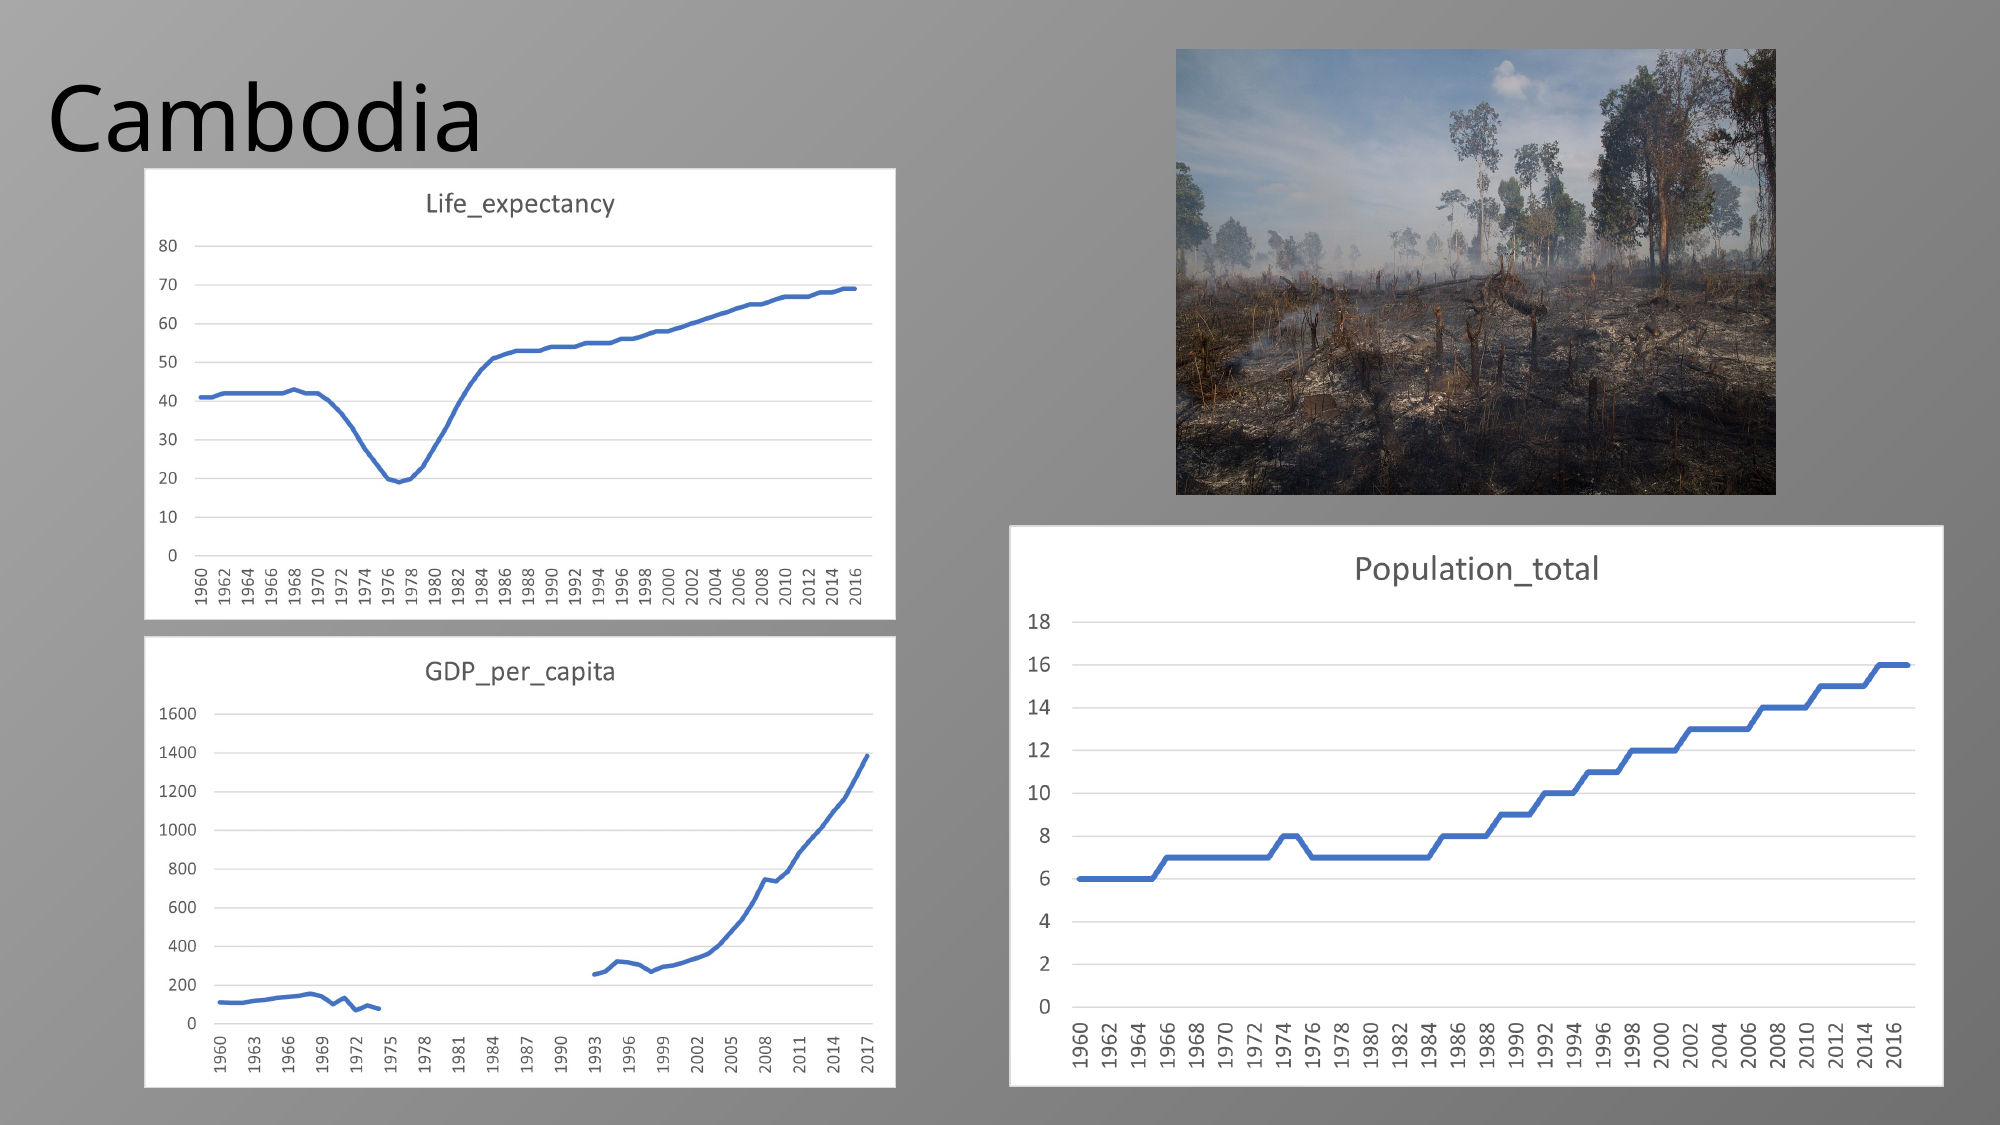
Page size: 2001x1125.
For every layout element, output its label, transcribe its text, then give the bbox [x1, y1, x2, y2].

picture [1176, 49, 1776, 495]
picture [144, 636, 896, 1088]
picture [1009, 525, 1944, 1087]
title Cambodia [31, 37, 561, 207]
picture [144, 168, 896, 620]
